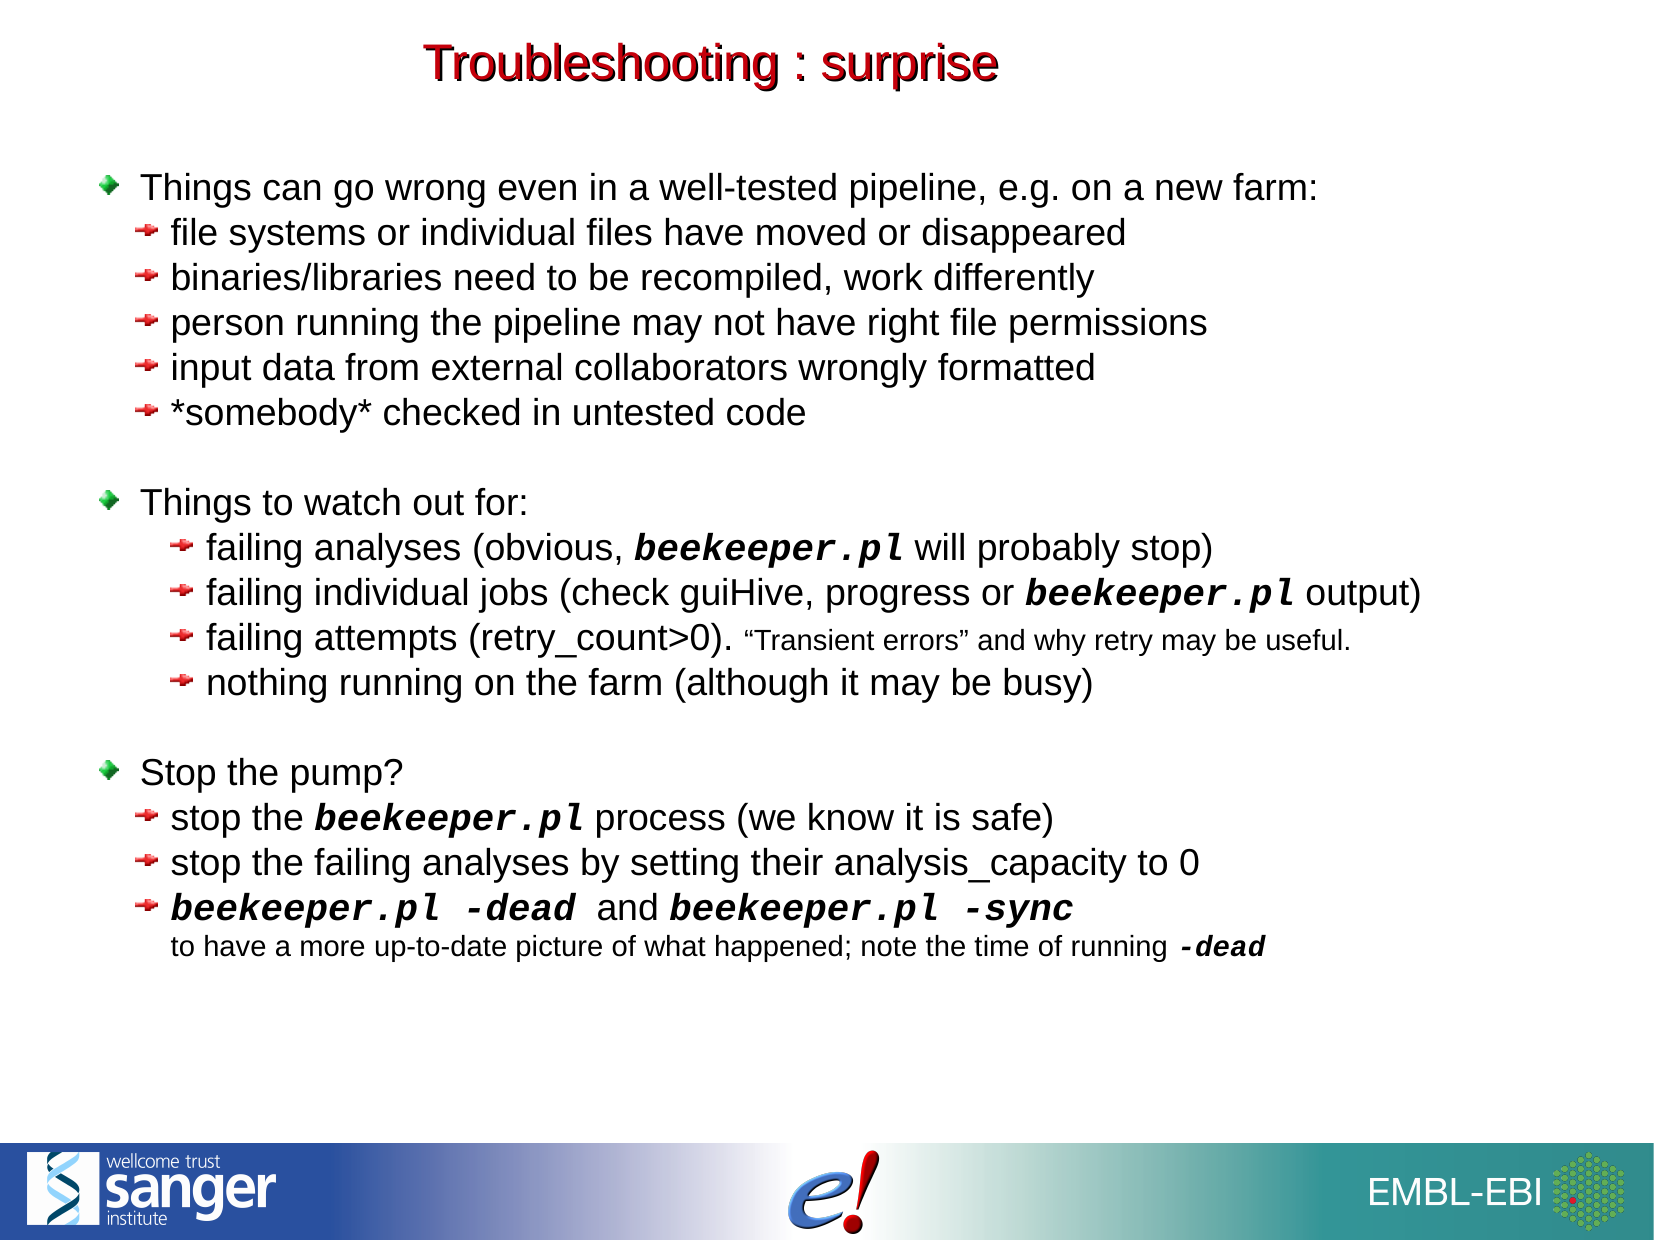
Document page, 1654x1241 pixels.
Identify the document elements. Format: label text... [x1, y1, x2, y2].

picture [135, 899, 158, 911]
picture [135, 404, 158, 416]
picture [170, 674, 193, 686]
picture [135, 224, 158, 236]
picture [99, 490, 119, 510]
picture [135, 809, 158, 821]
picture [135, 269, 158, 281]
text_box Troubleshooting : surprise [88, 29, 1333, 105]
picture [99, 175, 119, 195]
picture [170, 584, 193, 596]
picture [99, 760, 119, 780]
picture [170, 629, 193, 641]
picture [135, 314, 158, 326]
picture [170, 539, 193, 551]
picture [135, 359, 158, 371]
picture [135, 854, 158, 866]
text_box Things can go wrong even in a well-tested pipeline, e.g. on a new farm: file systems or individual files have moved or disappeared binaries/libraries need to be recompiled, work differently person running the pipeline may not have right file permissions input data from external collaborators wrongly formatted *somebody* checked in untested code Things to watch out for: failing analyses (obvious, beekeeper.pl will probably stop) failing individual jobs (check guiHive, progress or beekeeper.pl output) failing attempts (retry_count>0). “Transient errors” and why retry may be useful. nothing running on the farm (although it may be busy) Stop the pump? stop the beekeeper.pl process (we know it is safe) stop the failing analyses by setting their analysis_capacity to 0 beekeeper.pl -dead and beekeeper.pl -sync to have a more up-to-date picture of what happened; note the time of running -dead [84, 147, 1477, 1004]
picture [0, 1143, 1654, 1240]
